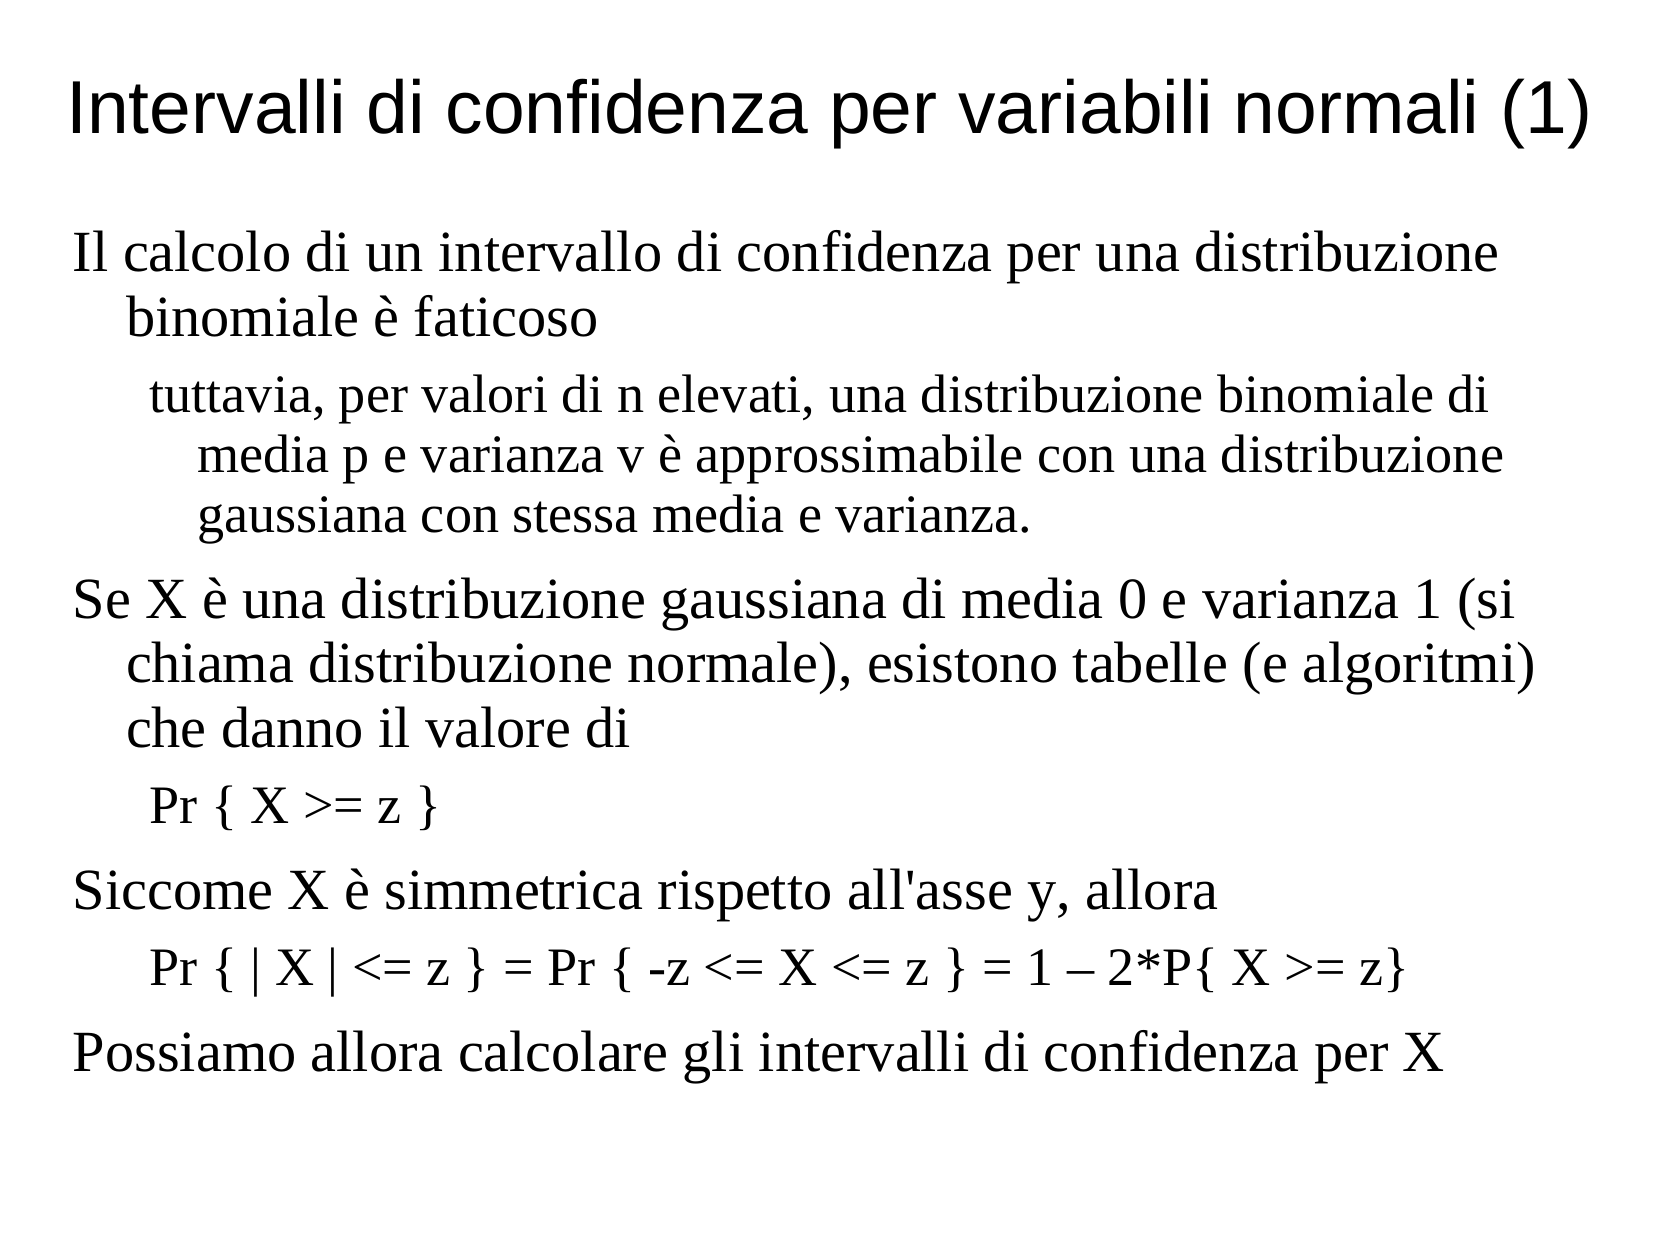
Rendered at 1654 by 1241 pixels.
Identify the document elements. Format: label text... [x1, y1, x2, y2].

list Il calcolo di un intervallo di confidenza per una distribuzione binomiale è faticoso tuttavia, per valori di n elevati, una distribuzione binomiale di media p e varianza v è approssimabile con una distribuzione gaussiana con stessa media e varianza. Se X è una distribuzione gaussiana di media 0 e varianza 1 (si chiama distribuzione normale), esistono tabelle (e algoritmi) che danno il valore di Pr { X >= z } Siccome X è simmetrica rispetto all'asse y, allora Pr { | X | <= z } = Pr { -z <= X <= z } = 1 – 2*P{ X >= z} Possiamo allora calcolare gli intervalli di confidenza per X [55, 219, 1605, 1179]
title Intervalli di confidenza per variabili normali (1) [52, 42, 1608, 173]
